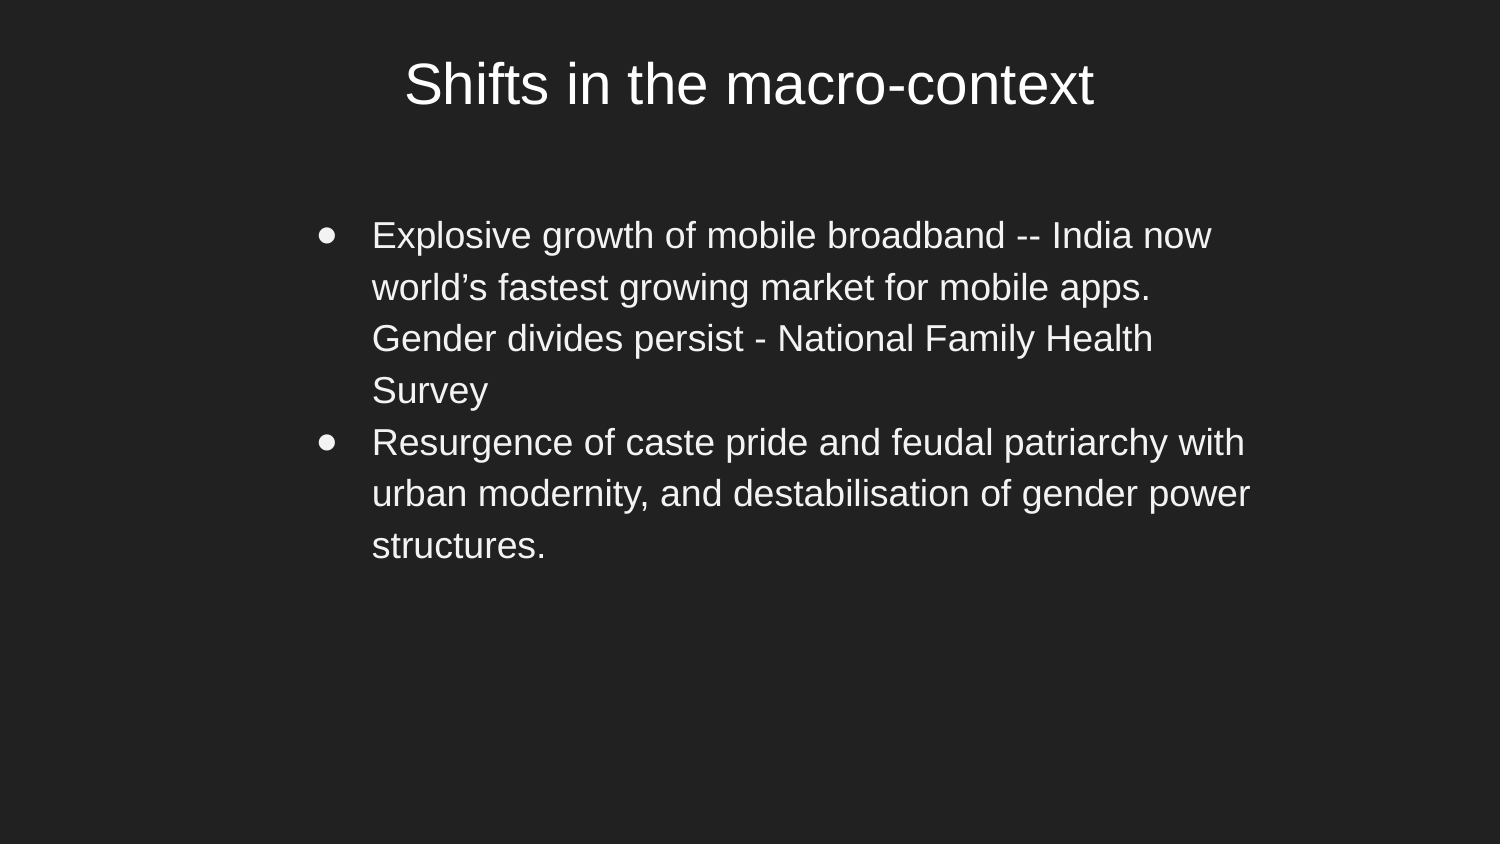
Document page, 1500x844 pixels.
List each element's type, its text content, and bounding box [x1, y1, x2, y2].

list Explosive growth of mobile broadband -- India now world’s fastest growing market for mobile apps. Gender divides persist - National Family Health Survey Resurgence of caste pride and feudal patriarchy with urban modernity, and destabilisation of gender power structures. [281, 189, 1287, 807]
title Shifts in the macro-context [51, 31, 1449, 126]
